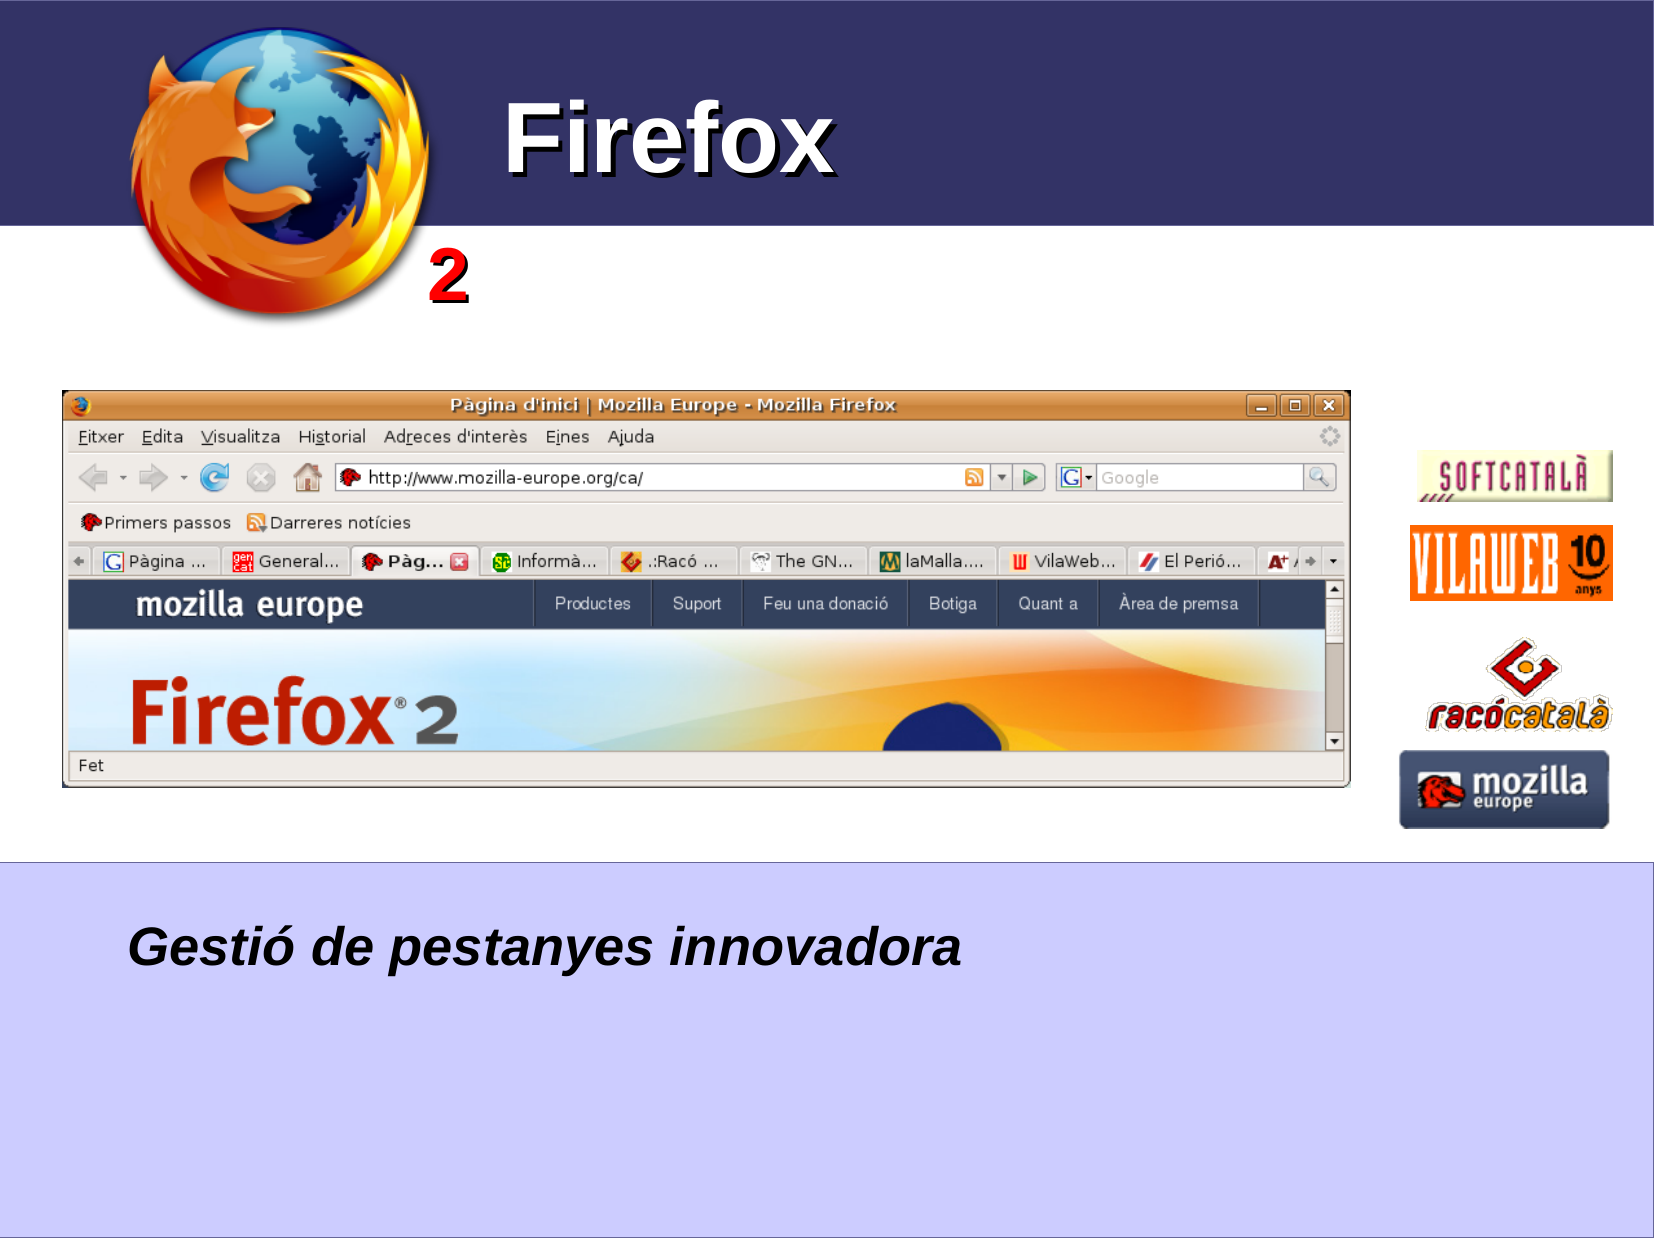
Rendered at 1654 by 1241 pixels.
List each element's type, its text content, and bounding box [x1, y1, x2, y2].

text_box Gestió de pestanyes innovadora [112, 909, 1238, 1126]
picture [1417, 450, 1613, 502]
text_box [0, 0, 1654, 226]
picture [1387, 750, 1622, 829]
picture [1425, 637, 1613, 732]
picture [112, 3, 451, 338]
text_box Firefox [487, 75, 938, 202]
picture [62, 390, 1351, 788]
text_box 2 [412, 225, 526, 338]
text_box [0, 862, 1654, 1238]
picture [1410, 525, 1613, 601]
